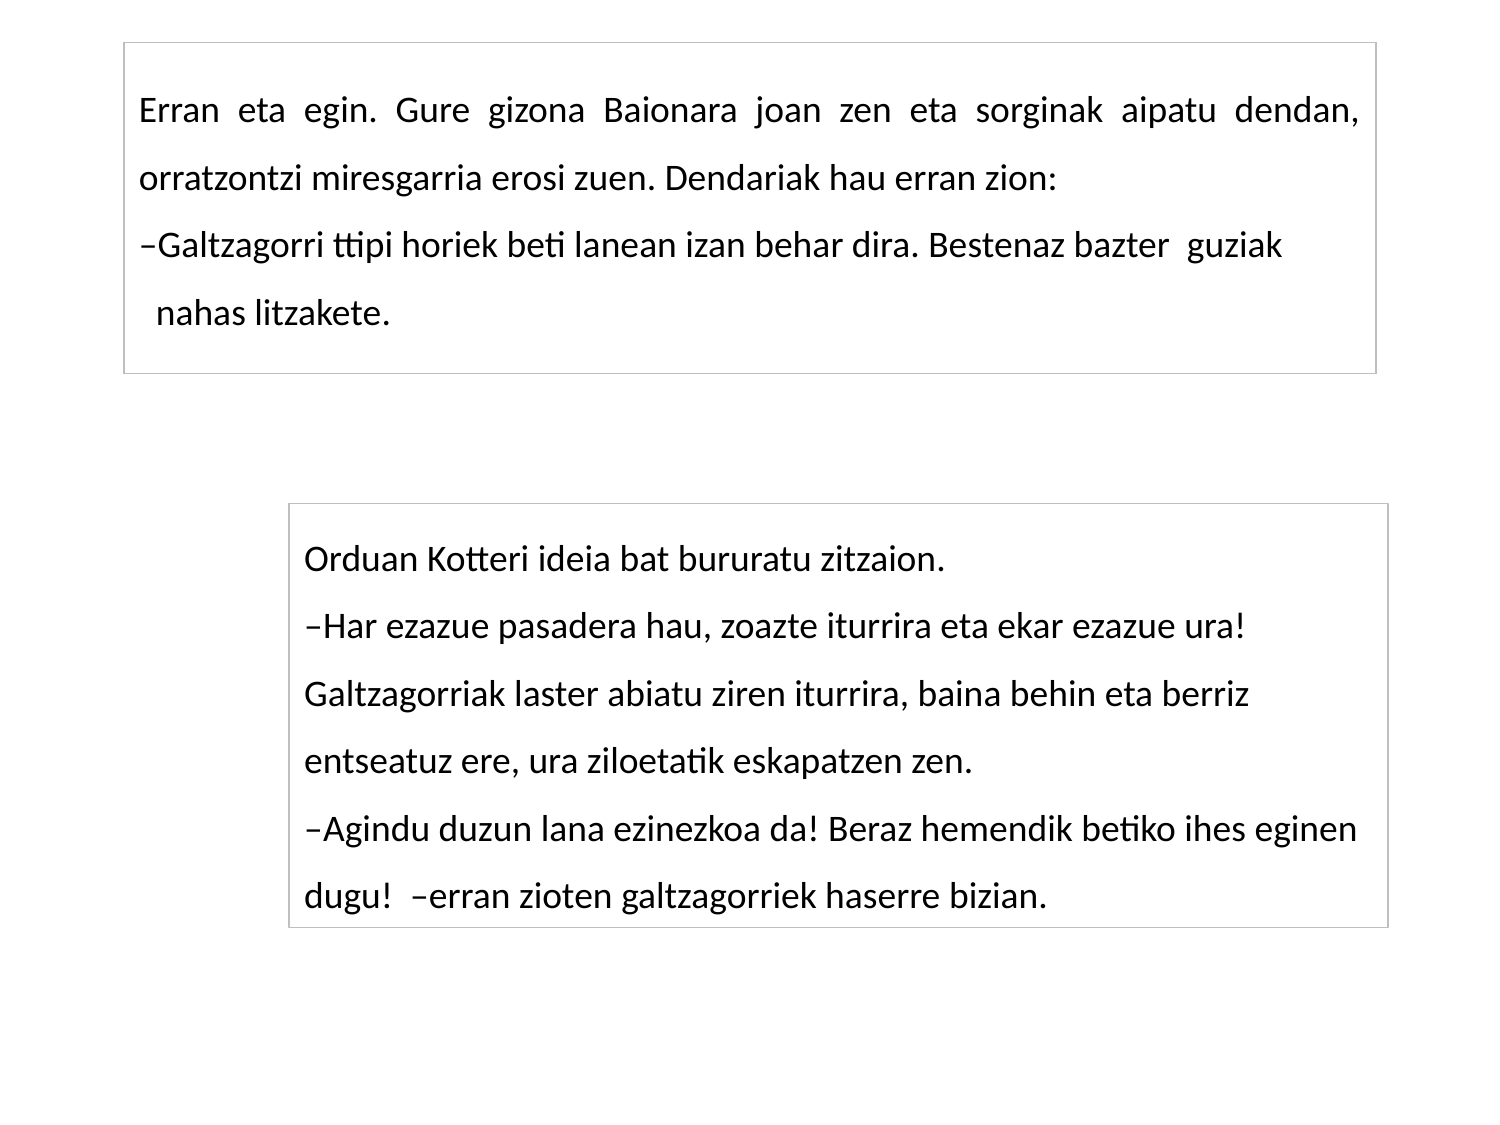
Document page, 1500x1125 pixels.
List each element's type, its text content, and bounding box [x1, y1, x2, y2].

text_box Orduan Kotteri ideia bat bururatu zitzaion. –Har ezazue pasadera hau, zoazte iturrira eta ekar ezazue ura! Galtzagorriak laster abiatu ziren iturrira, baina behin eta berriz entseatuz ere, ura ziloetatik eskapatzen zen. –Agindu duzun lana ezinezkoa da! Beraz hemendik betiko ihes eginen dugu! –erran zioten galtzagorriek haserre bizian. [289, 503, 1388, 928]
text_box Erran eta egin. Gure gizona Baionara joan zen eta sorginak aipatu dendan, orratzontzi miresgarria erosi zuen. Dendariak hau erran zion: –Galtzagorri ttipi horiek beti lanean izan behar dira. Bestenaz bazter guziak nahas litzakete. [123, 42, 1377, 374]
